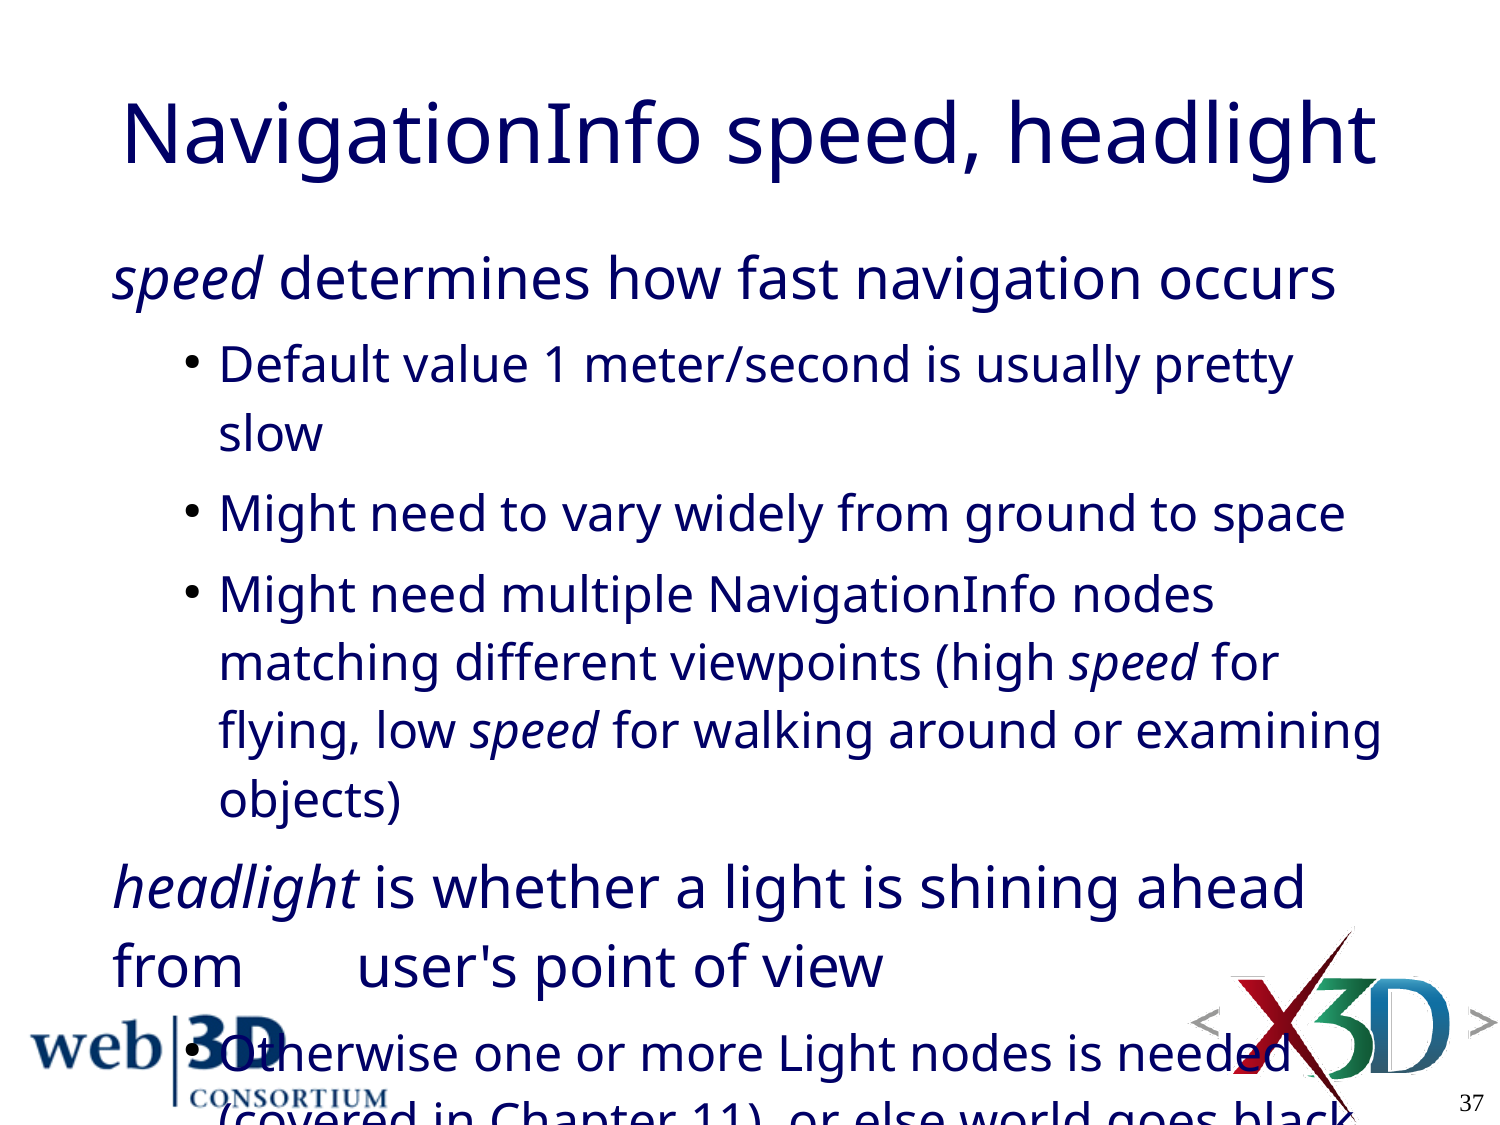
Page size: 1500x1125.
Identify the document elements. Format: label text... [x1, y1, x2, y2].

picture [1241, 1115, 1255, 1125]
list speed determines how fast navigation occurs Default value 1 meter/second is usually pretty slow Might need to vary widely from ground to space Might need multiple NavigationInfo nodes matching different viewpoints (high speed for flying, low speed for walking around or examining objects) headlight is whether a light is shining ahead from user's point of view Otherwise one or more Light nodes is needed (covered in Chapter 11), or else world goes black [112, 237, 1388, 986]
picture [1187, 1047, 1196, 1055]
title NavigationInfo speed, headlight [112, 44, 1388, 218]
picture [12, 998, 413, 1118]
picture [1187, 926, 1500, 1125]
